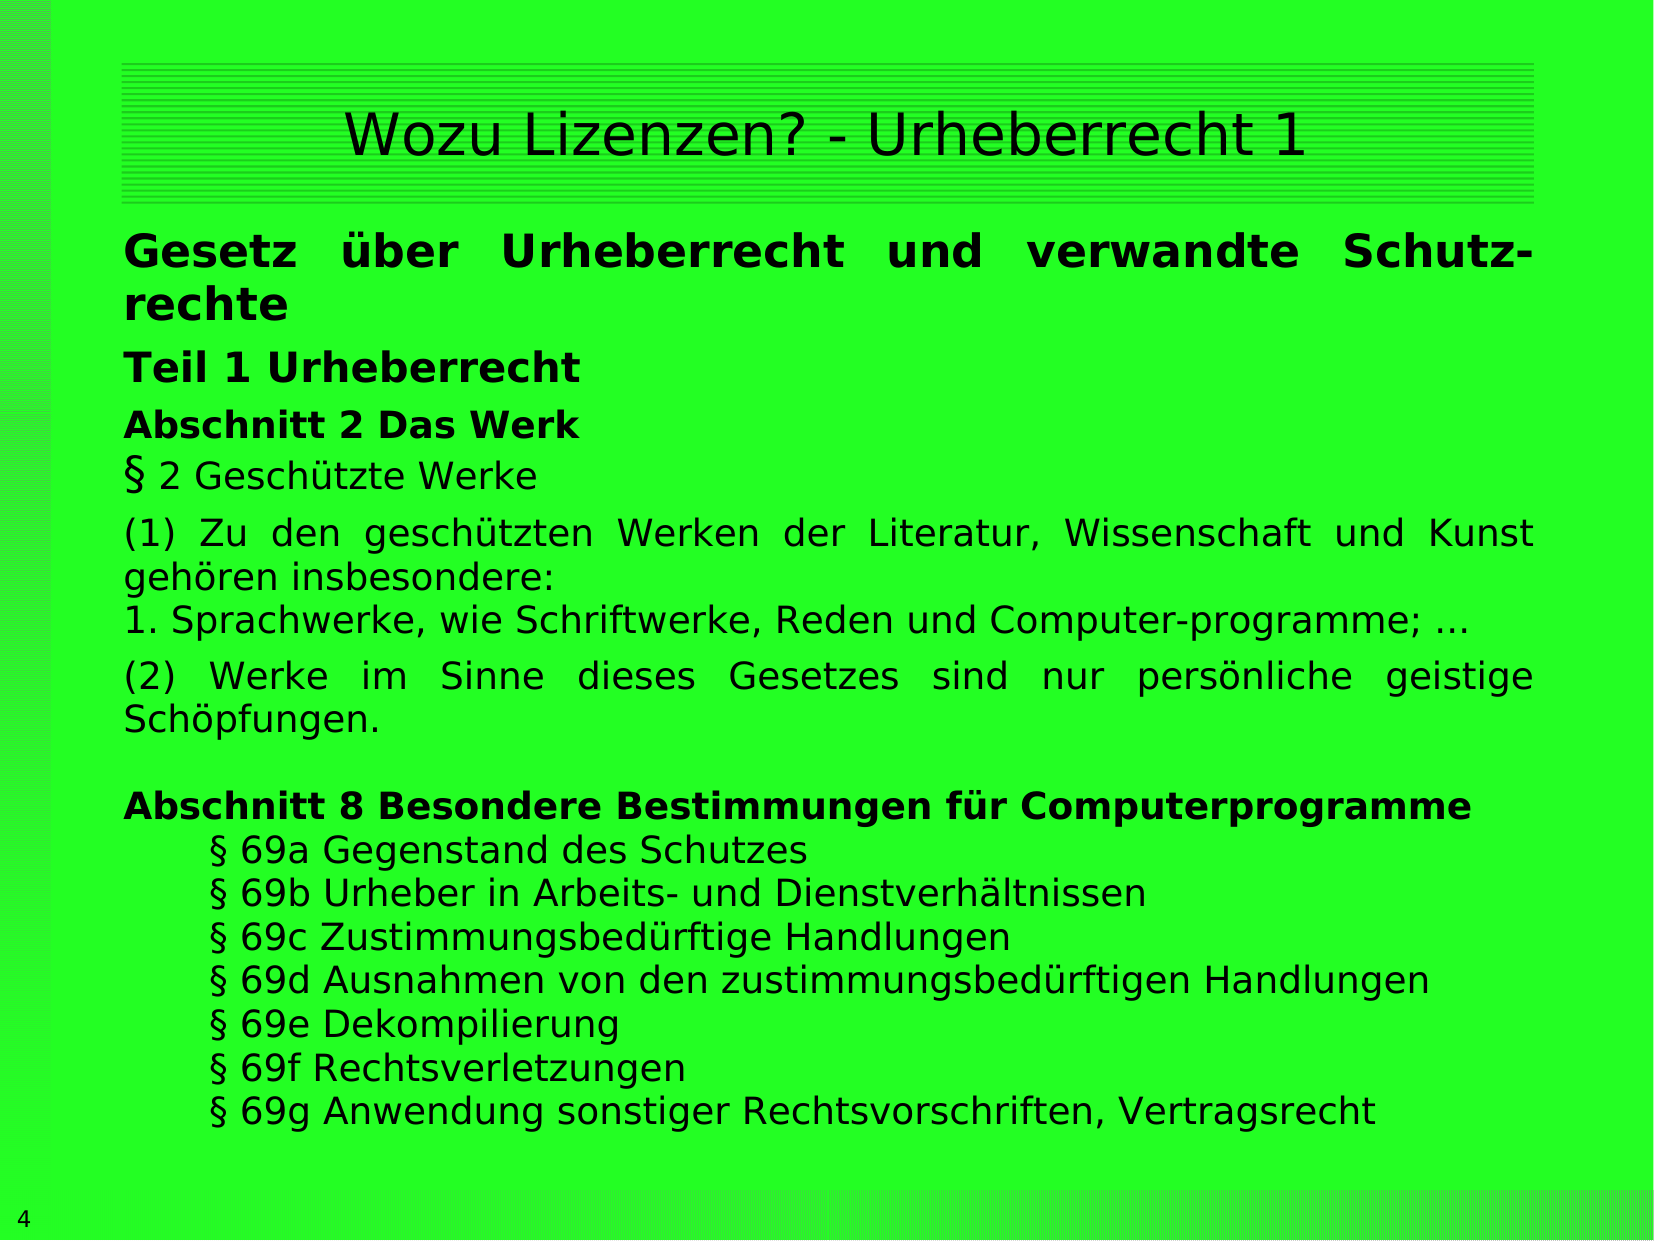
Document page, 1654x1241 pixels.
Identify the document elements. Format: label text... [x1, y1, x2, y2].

subtitle Gesetz über Urheberrecht und verwandte Schutz-rechte Teil 1 Urheberrecht Abschnitt 2 Das Werk § 2 Geschützte Werke (1) Zu den geschützten Werken der Literatur, Wissenschaft und Kunst gehören insbesondere: 1. Sprachwerke, wie Schriftwerke, Reden und Computer-programme; ... (2) Werke im Sinne dieses Gesetzes sind nur persönliche geistige Schöpfungen. Abschnitt 8 Besondere Bestimmungen für Computerprogramme § 69a Gegenstand des Schutzes § 69b Urheber in Arbeits- und Dienstverhältnissen § 69c Zustimmungsbedürftige Handlungen § 69d Ausnahmen von den zustimmungsbedürftigen Handlungen § 69e Dekompilierung § 69f Rechtsverletzungen § 69g Anwendung sonstiger Rechtsvorschriften, Vertragsrecht [123, 206, 1536, 1152]
title Wozu Lizenzen? - Urheberrecht 1 [151, 56, 1503, 215]
